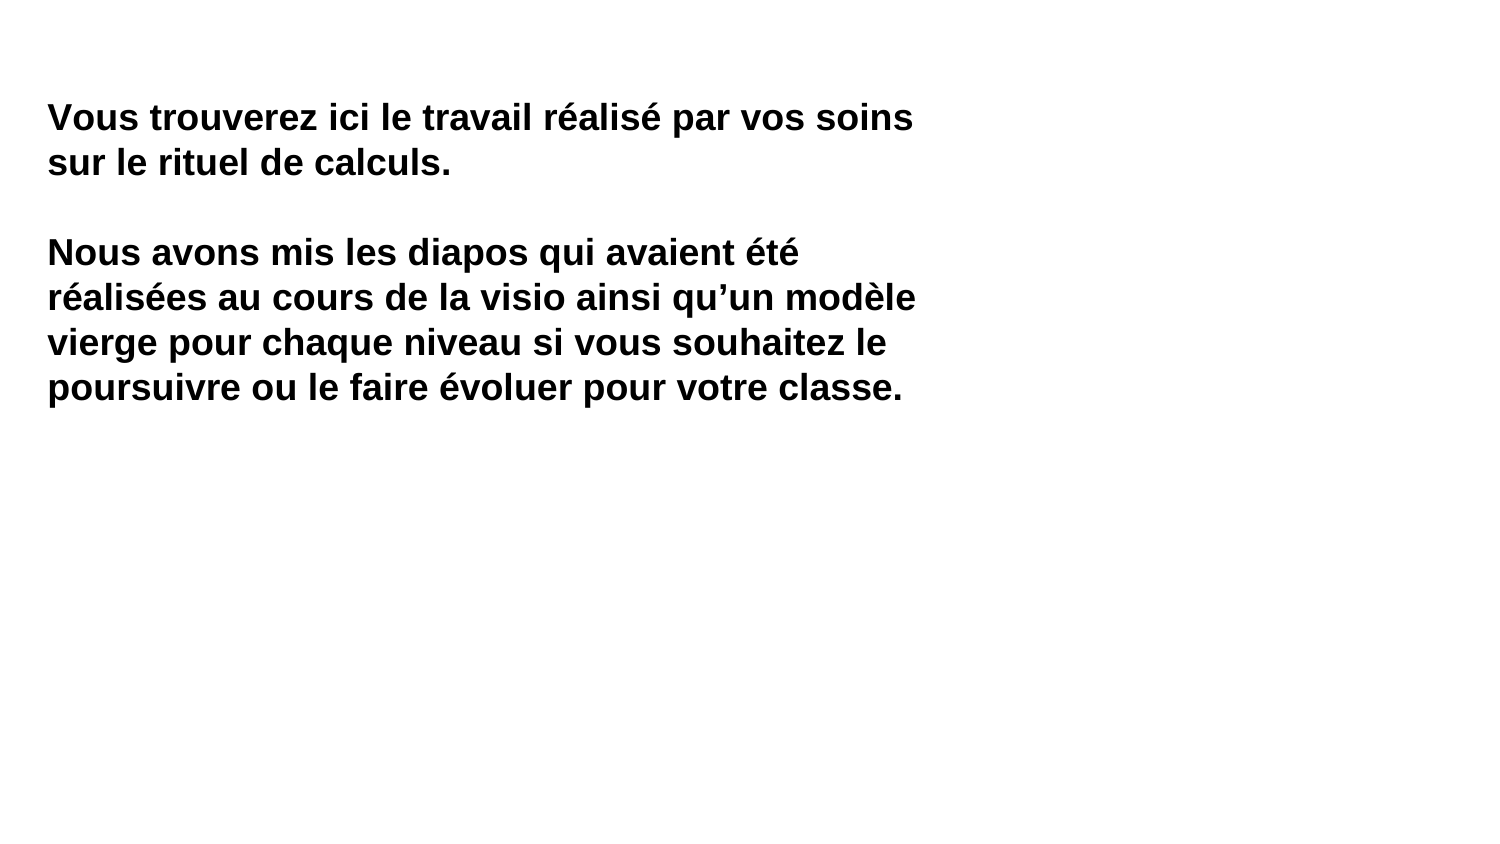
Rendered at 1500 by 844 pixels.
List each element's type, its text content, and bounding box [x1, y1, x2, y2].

text_box Vous trouverez ici le travail réalisé par vos soins sur le rituel de calculs. Nous avons mis les diapos qui avaient été réalisées au cours de la visio ainsi qu’un modèle vierge pour chaque niveau si vous souhaitez le poursuivre ou le faire évoluer pour votre classe. [32, 78, 949, 427]
